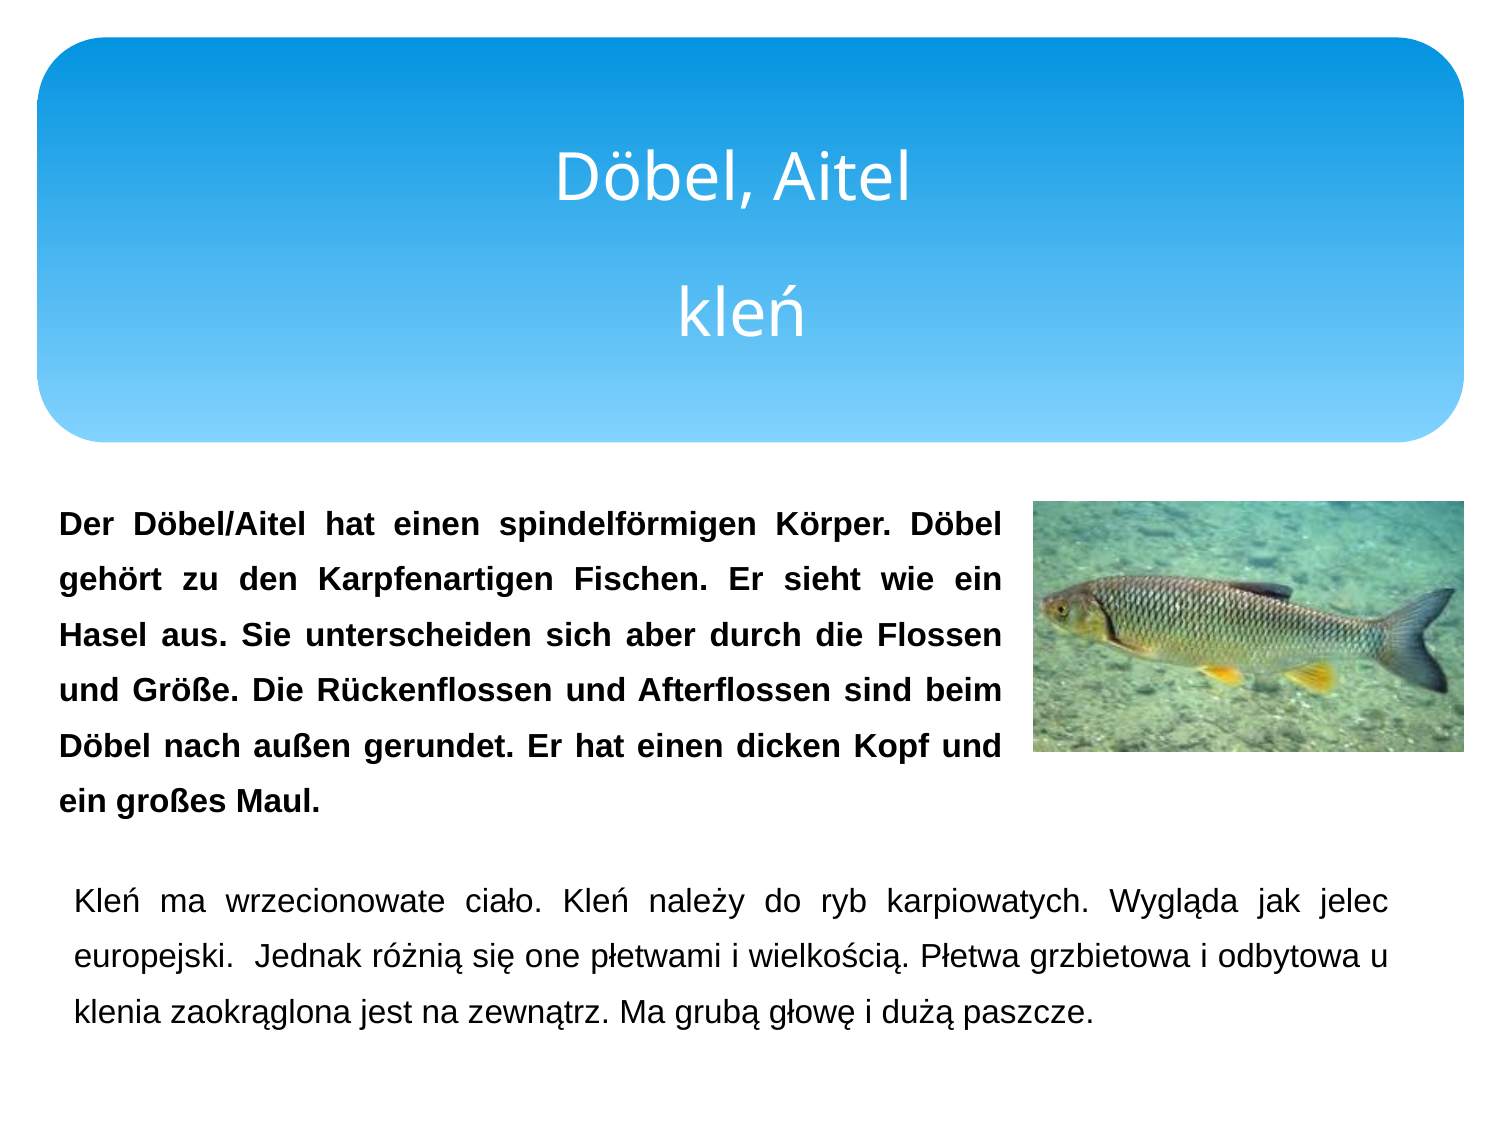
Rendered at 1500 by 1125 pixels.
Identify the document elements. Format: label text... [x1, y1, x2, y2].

title Döbel, Aitel kleń [67, 118, 1418, 322]
picture [1033, 501, 1464, 752]
text_box Kleń ma wrzecionowate ciało. Kleń należy do ryb karpiowatych. Wygląda jak jelec europejski. Jednak różnią się one płetwami i wielkością. Płetwa grzbietowa i odbytowa u klenia zaokrąglona jest na zewnątrz. Ma grubą głowę i dużą paszcze. [59, 856, 1447, 1021]
subtitle Der Döbel/Aitel hat einen spindelförmigen Körper. Döbel gehört zu den Karpfenartigen Fischen. Er sieht wie ein Hasel aus. Sie unterscheiden sich aber durch die Flossen und Größe. Die Rückenflossen und Afterflossen sind beim Döbel nach außen gerundet. Er hat einen dicken Kopf und ein großes Maul. [59, 490, 1004, 817]
